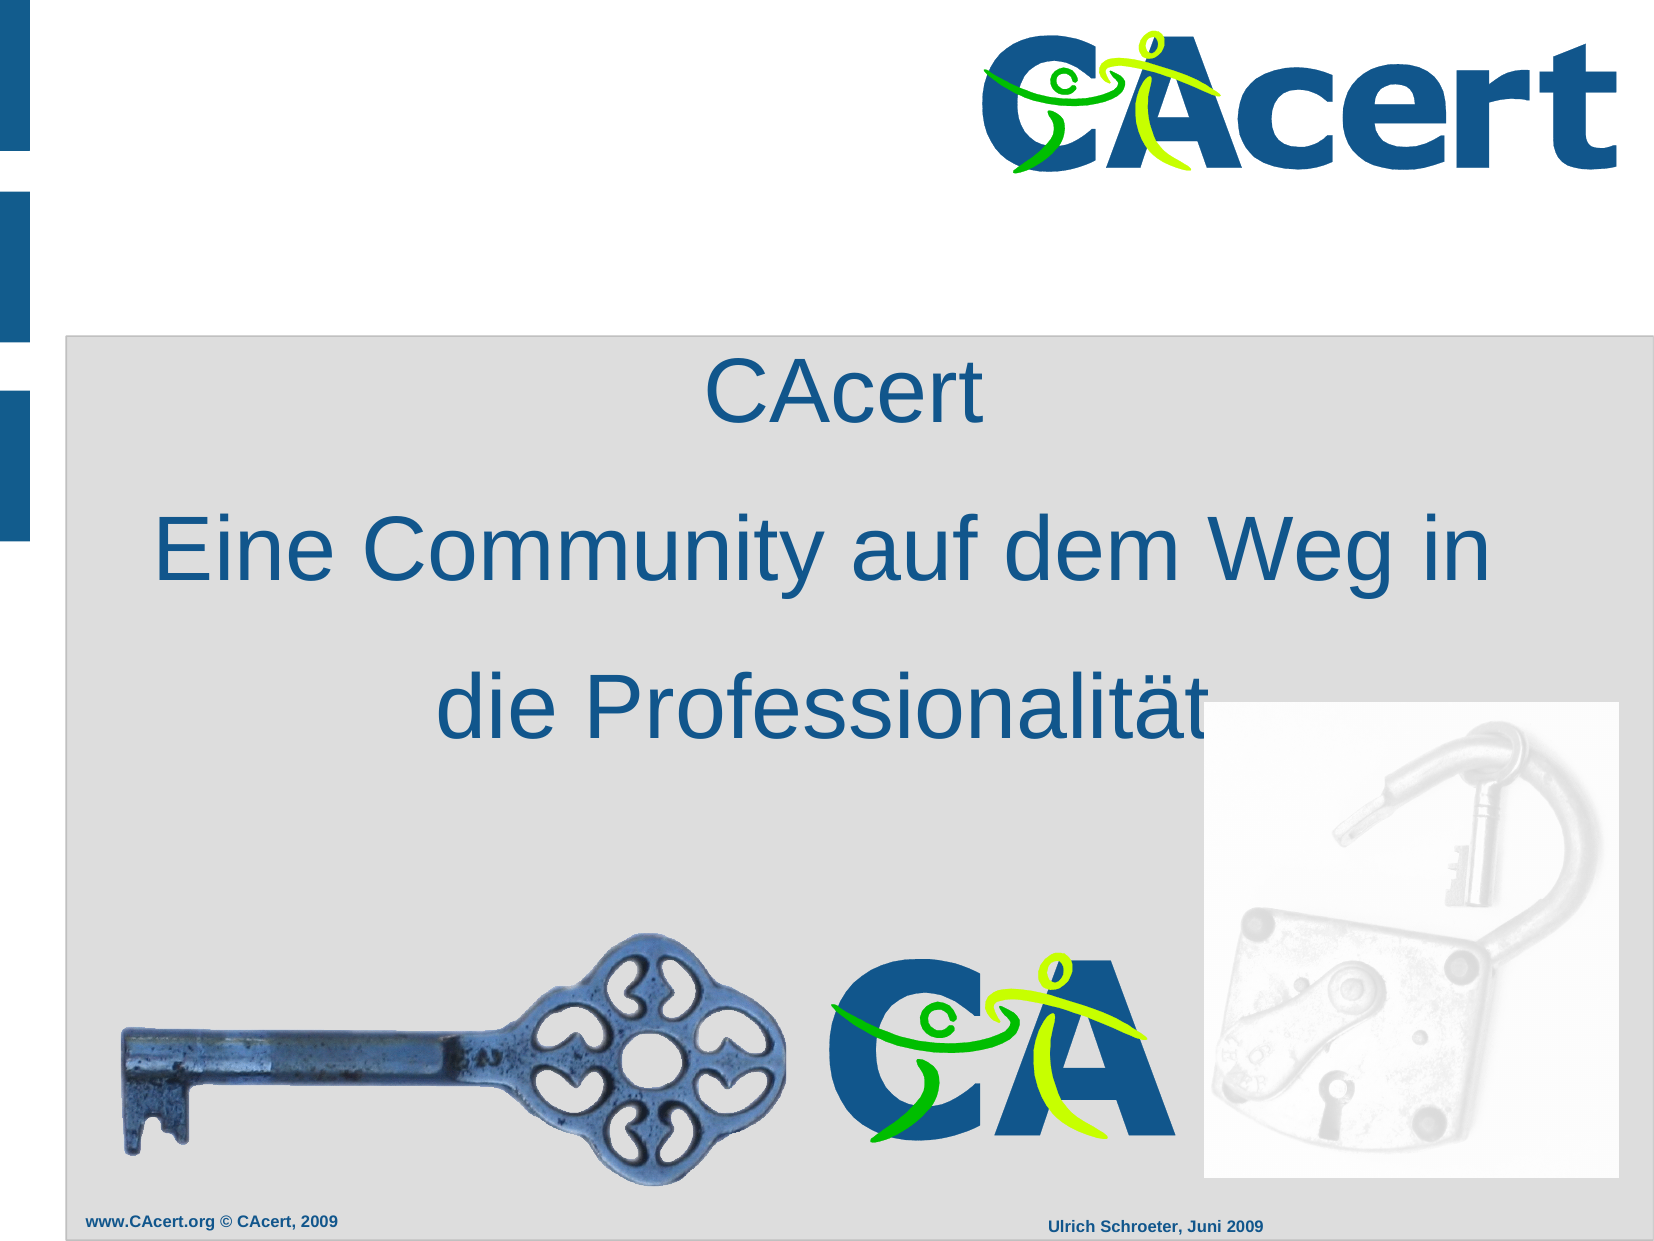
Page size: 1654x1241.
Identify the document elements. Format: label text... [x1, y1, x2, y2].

picture [826, 950, 1177, 1145]
picture [1204, 702, 1619, 1178]
title CAcert Eine Community auf dem Weg in die Professionalität [118, 284, 1530, 759]
picture [106, 915, 800, 1203]
